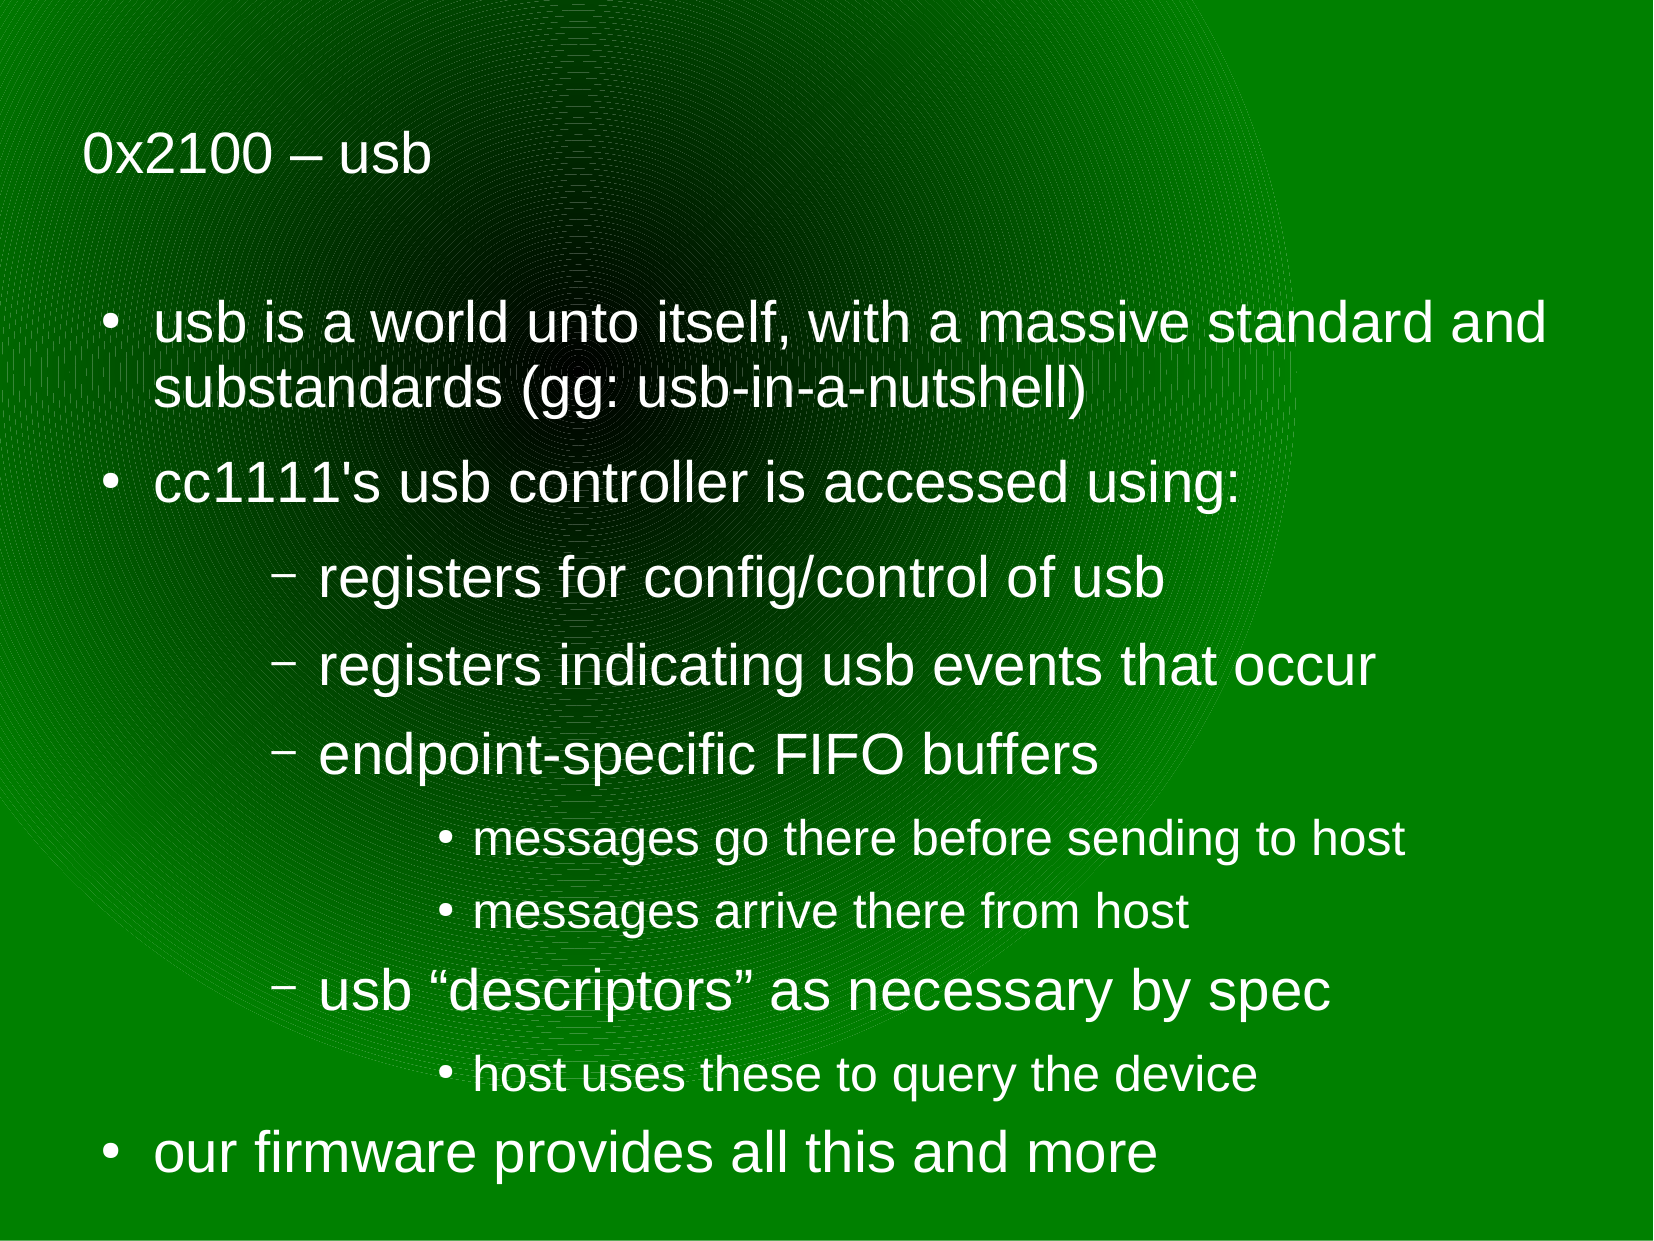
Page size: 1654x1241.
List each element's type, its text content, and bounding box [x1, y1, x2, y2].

list usb is a world unto itself, with a massive standard and substandards (gg: usb-in-a-nutshell) cc1111's usb controller is accessed using: registers for config/control of usb registers indicating usb events that occur endpoint-specific FIFO buffers messages go there before sending to host messages arrive there from host usb “descriptors” as necessary by spec host uses these to query the device our firmware provides all this and more [82, 290, 1571, 1185]
title 0x2100 – usb [82, 49, 1571, 257]
